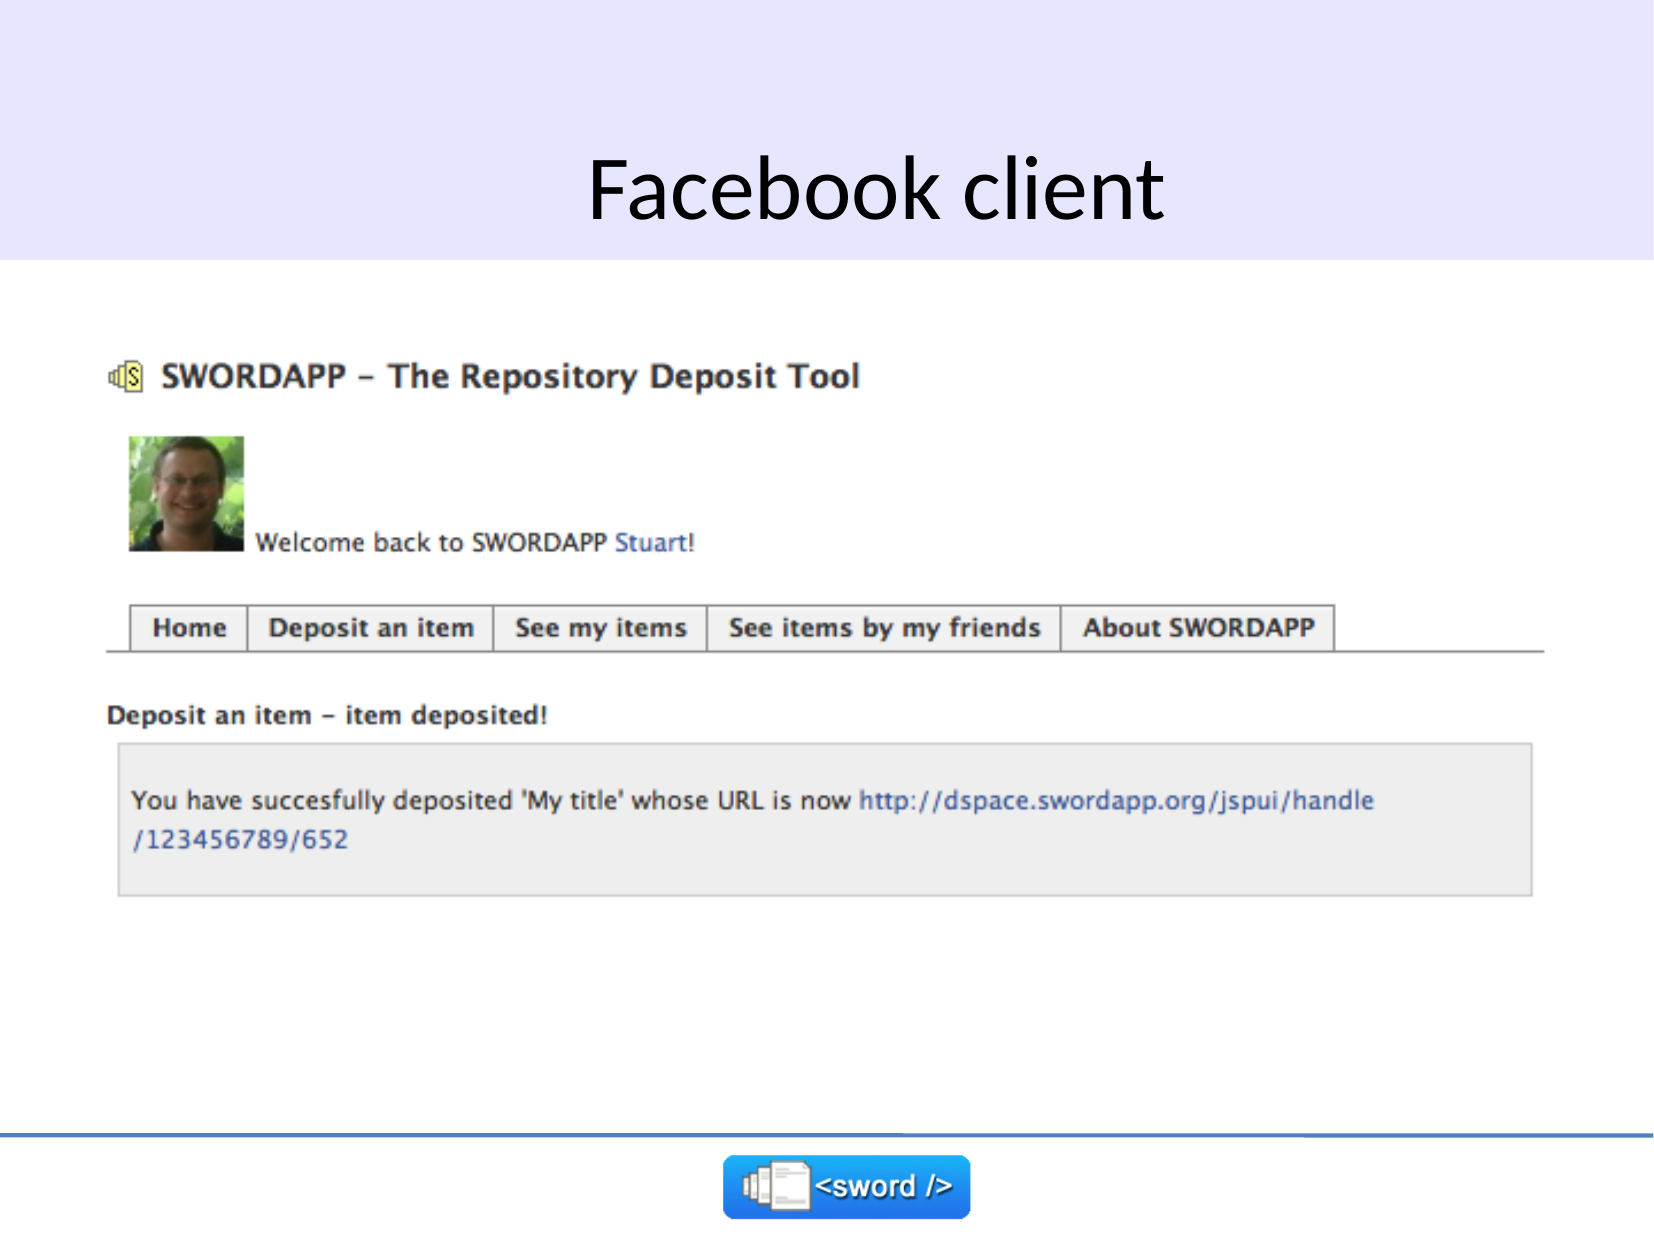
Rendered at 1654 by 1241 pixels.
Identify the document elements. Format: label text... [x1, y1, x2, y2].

picture [722, 1154, 973, 1223]
text_box Facebook client [506, 143, 1249, 251]
picture [70, 308, 1584, 932]
